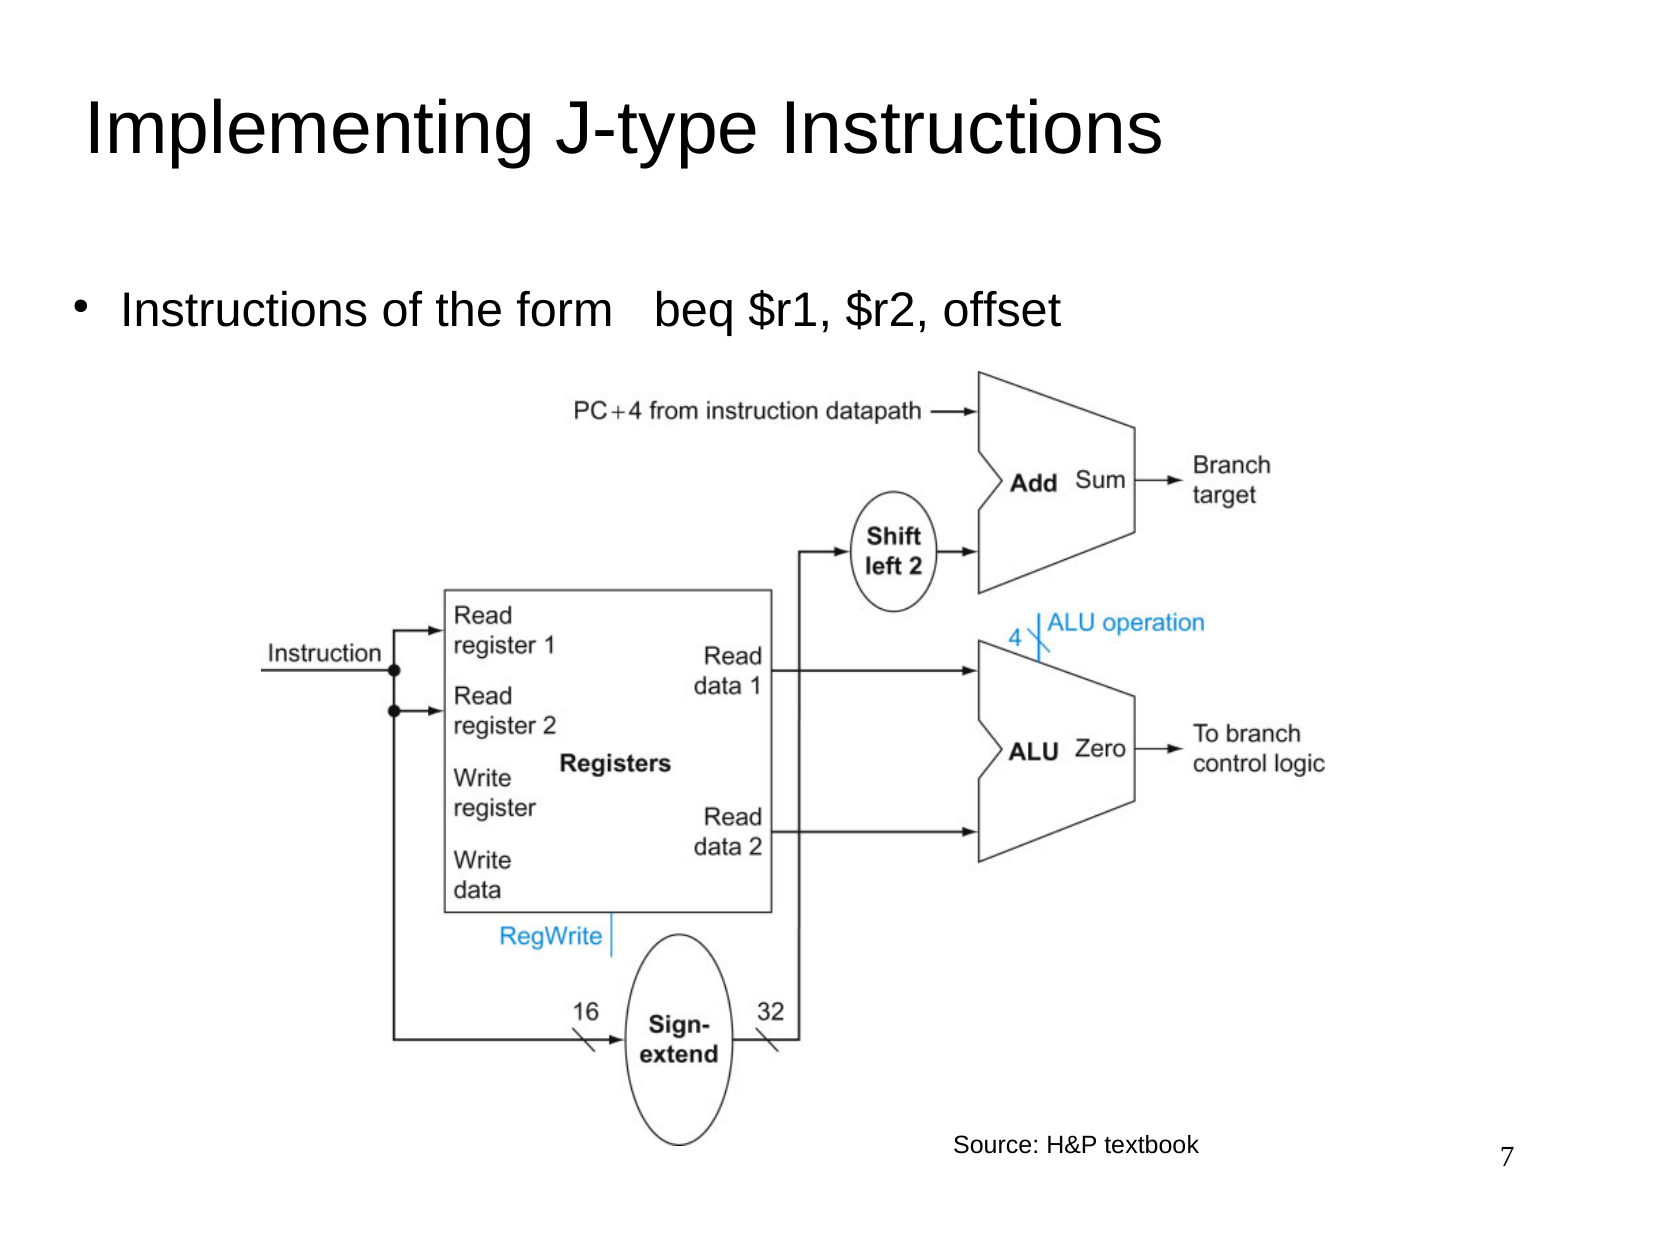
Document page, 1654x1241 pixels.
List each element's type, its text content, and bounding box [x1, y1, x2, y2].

picture [261, 371, 1325, 1146]
text_box Instructions of the form beq $r1, $r2, offset [57, 270, 1081, 346]
text_box <number> [1184, 1129, 1530, 1213]
text_box Source: H&P textbook [938, 1120, 1215, 1166]
text_box Implementing J-type Instructions [69, 71, 1180, 177]
